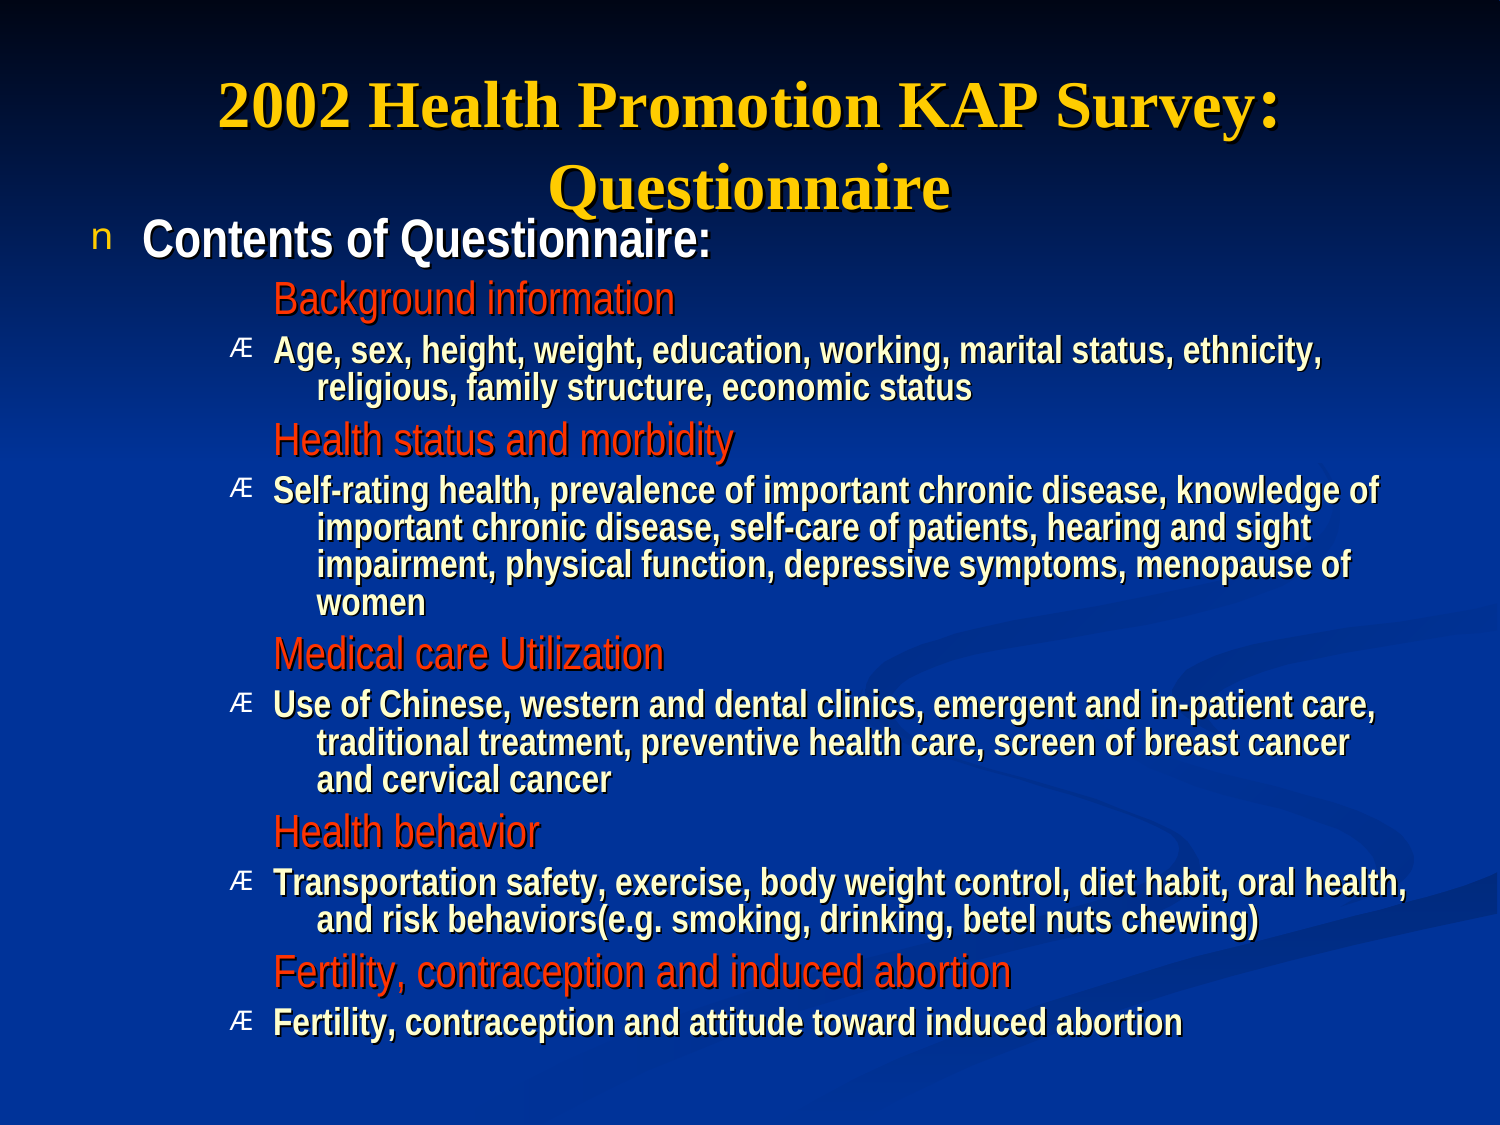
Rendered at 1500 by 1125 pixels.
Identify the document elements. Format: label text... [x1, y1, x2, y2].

list Contents of Questionnaire: Background information Age, sex, height, weight, education, working, marital status, ethnicity, religious, family structure, economic status Health status and morbidity Self-rating health, prevalence of important chronic disease, knowledge of important chronic disease, self-care of patients, hearing and sight impairment, physical function, depressive symptoms, menopause of women Medical care Utilization Use of Chinese, western and dental clinics, emergent and in-patient care, traditional treatment, preventive health care, screen of breast cancer and cervical cancer Health behavior Transportation safety, exercise, body weight control, diet habit, oral health, and risk behaviors(e.g. smoking, drinking, betel nuts chewing) Fertility, contraception and induced abortion Fertility, contraception and attitude toward induced abortion [75, 208, 1426, 1059]
title 2002 Health Promotion KAP Survey: Questionnaire [75, 45, 1426, 185]
